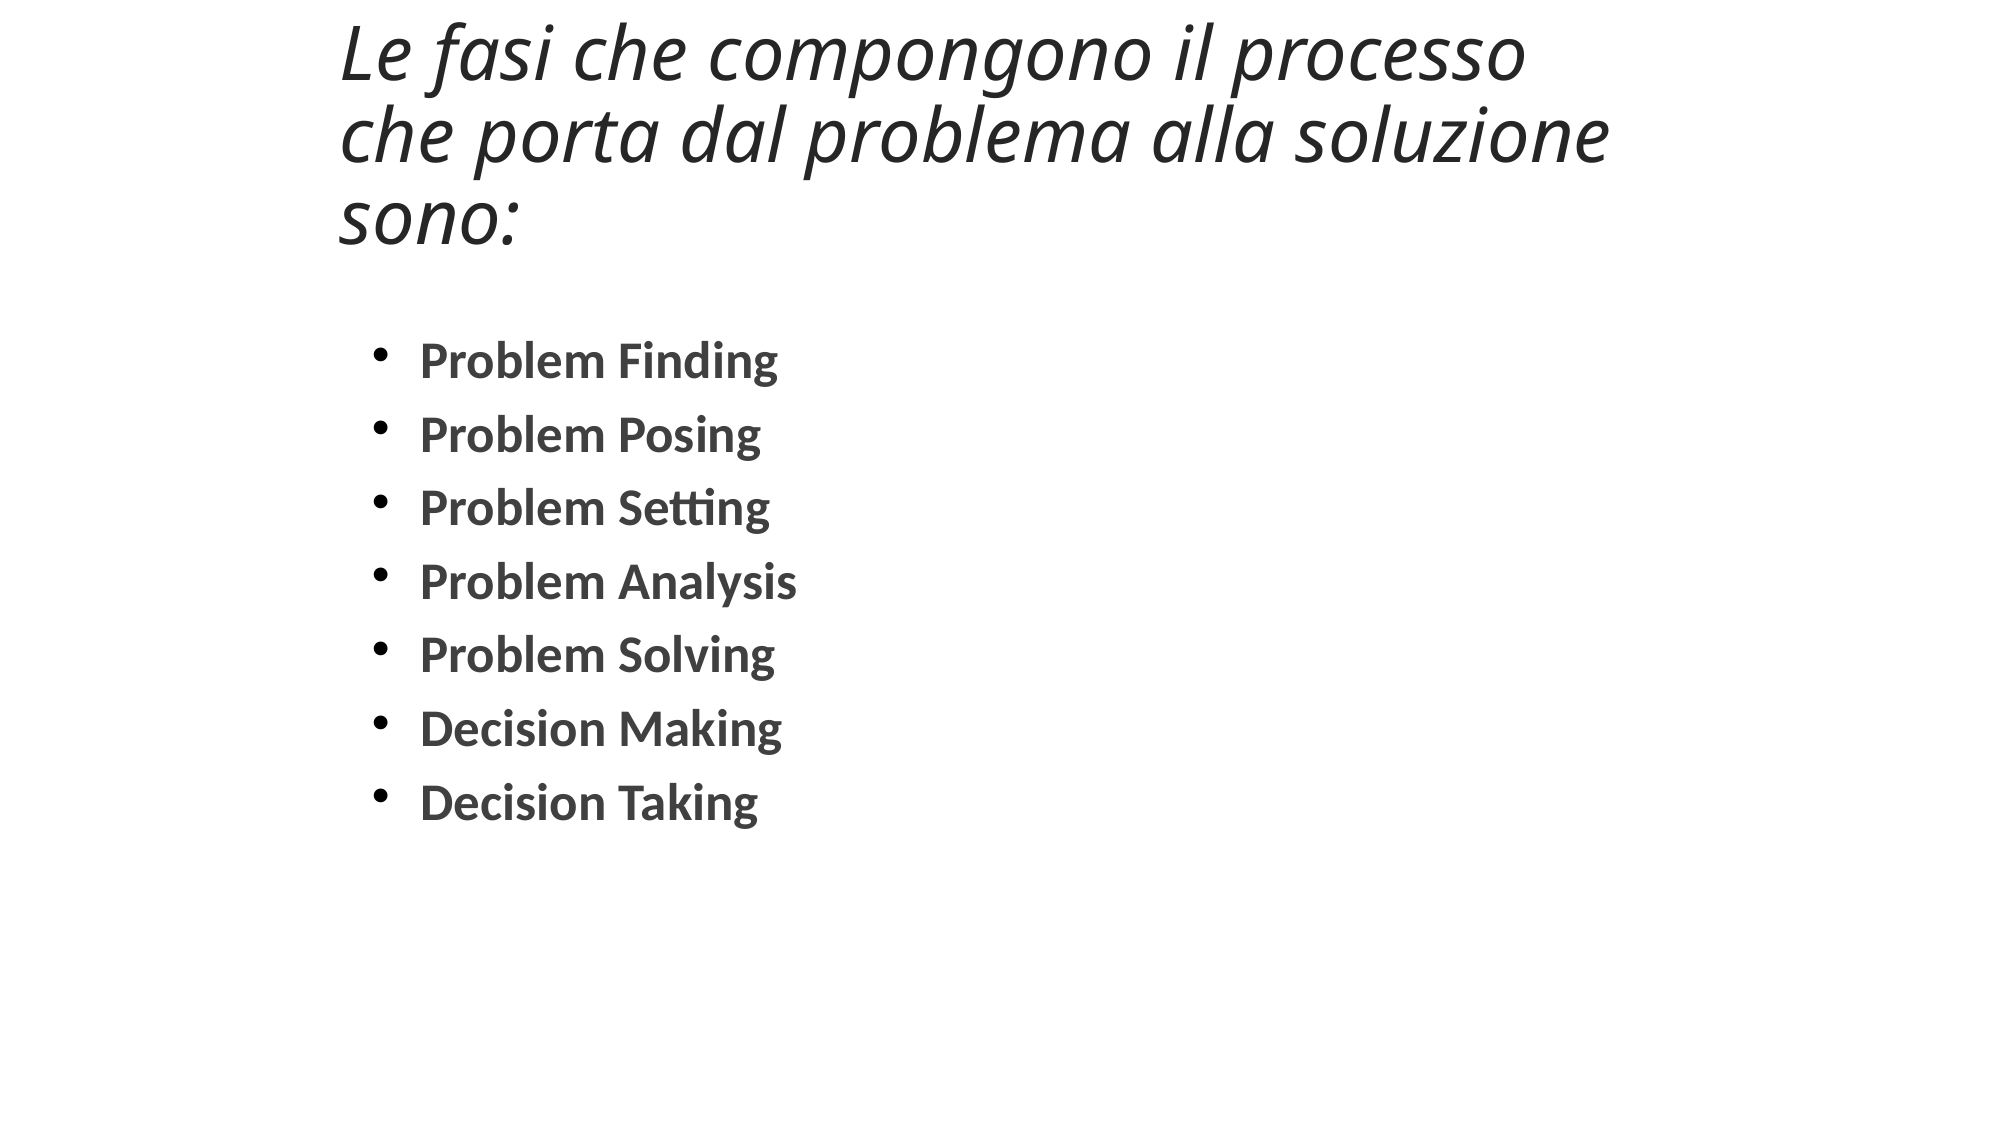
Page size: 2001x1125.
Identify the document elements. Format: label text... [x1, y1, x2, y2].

title Le fasi che compongono il processo che porta dal problema alla soluzione sono: [324, 0, 1675, 279]
list Problem Finding Problem Posing Problem Setting Problem Analysis Problem Solving Decision Making Decision Taking [324, 263, 1645, 916]
